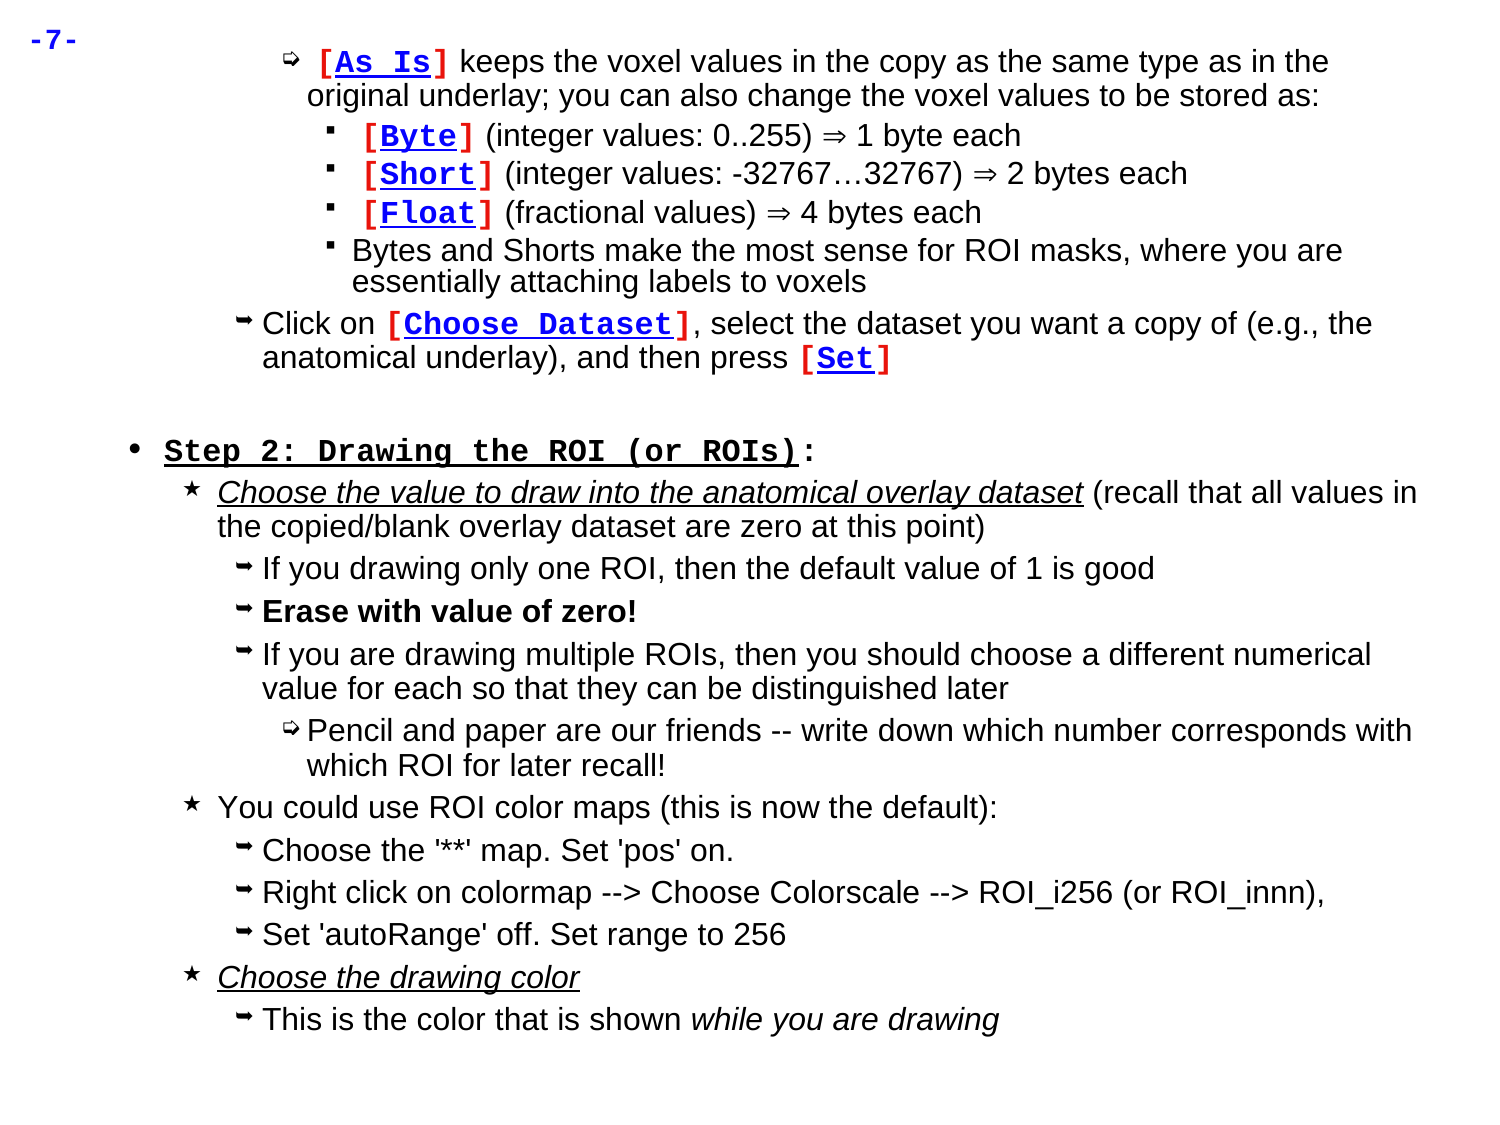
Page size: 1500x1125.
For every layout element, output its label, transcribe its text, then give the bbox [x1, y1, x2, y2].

list [As Is] keeps the voxel values in the copy as the same type as in the original underlay; you can also change the voxel values to be stored as: [Byte] (integer values: 0..255)  1 byte each [Short] (integer values: -32767…32767)  2 bytes each [Float] (fractional values)  4 bytes each Bytes and Shorts make the most sense for ROI masks, where you are essentially attaching labels to voxels Click on [Choose Dataset], select the dataset you want a copy of (e.g., the anatomical underlay), and then press [Set] Step 2: Drawing the ROI (or ROIs): Choose the value to draw into the anatomical overlay dataset (recall that all values in the copied/blank overlay dataset are zero at this point) If you drawing only one ROI, then the default value of 1 is good Erase with value of zero! If you are drawing multiple ROIs, then you should choose a different numerical value for each so that they can be distinguished later Pencil and paper are our friends -- write down which number corresponds with which ROI for later recall! You could use ROI color maps (this is now the default): Choose the '**' map. Set 'pos' on. Right click on colormap --> Choose Colorscale --> ROI_i256 (or ROI_innn), Set 'autoRange' off. Set range to 256 Choose the drawing color This is the color that is shown while you are drawing [112, 37, 1450, 1050]
